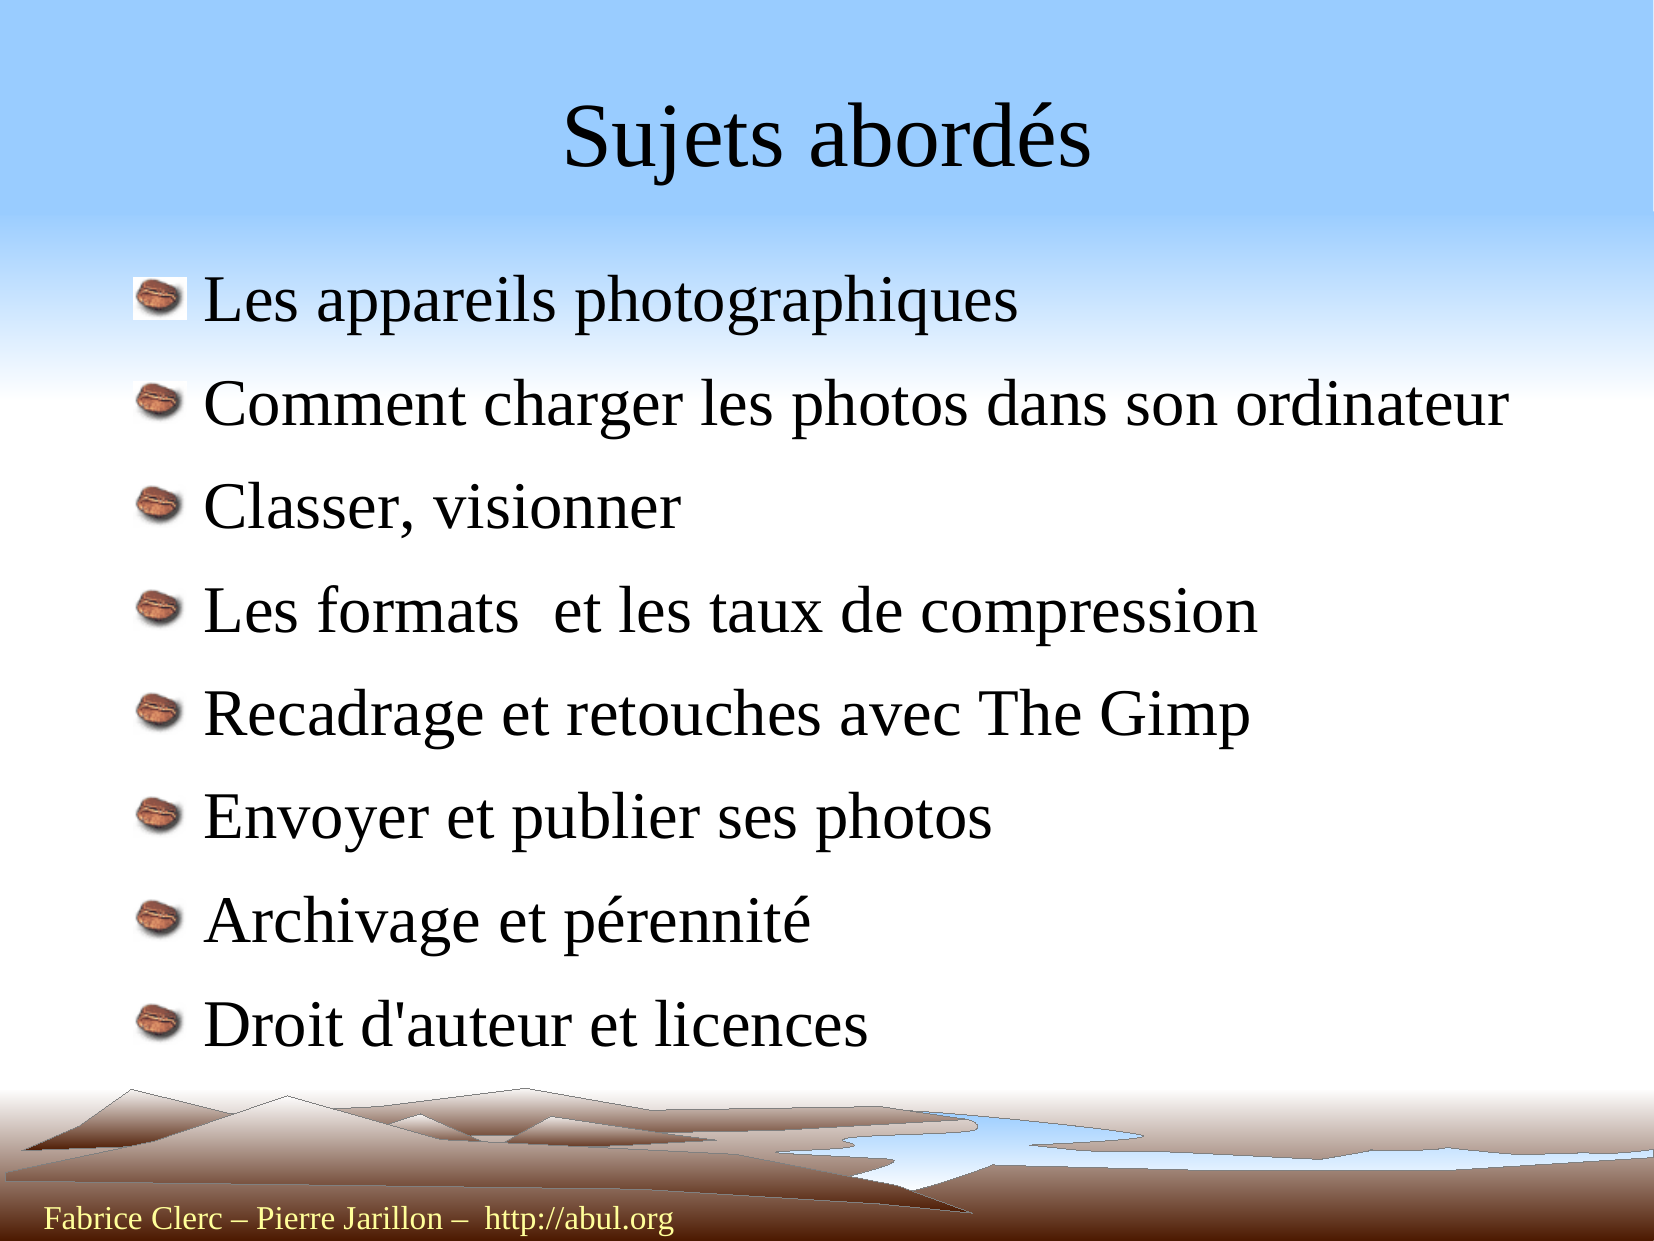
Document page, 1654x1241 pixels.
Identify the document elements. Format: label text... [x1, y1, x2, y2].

title Sujets abordés [121, 41, 1534, 229]
list Les appareils photographiques Comment charger les photos dans son ordinateur Classer, visionner Les formats et les taux de compression Recadrage et retouches avec The Gimp Envoyer et publier ses photos Archivage et pérennité Droit d'auteur et licences [121, 261, 1534, 1101]
